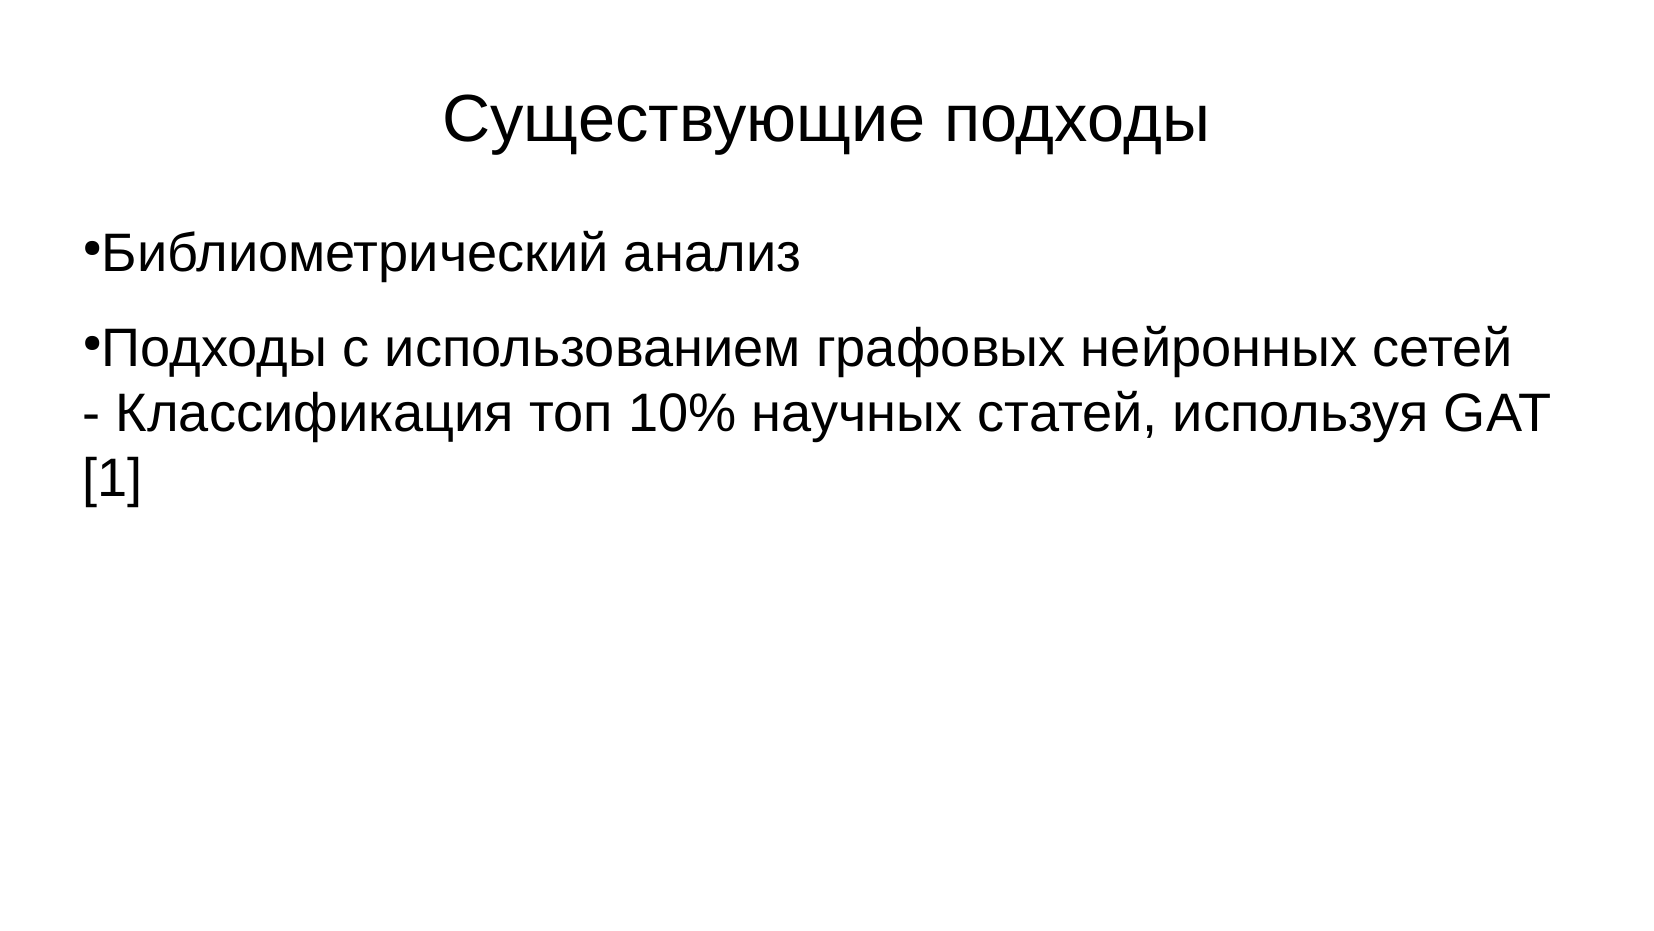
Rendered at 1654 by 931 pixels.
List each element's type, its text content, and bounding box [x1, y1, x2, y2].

title Существующие подходы [82, 37, 1571, 193]
list Библиометрический анализ Подходы с использованием графовых нейронных сетей - Классификация топ 10% научных статей, используя GAT [1] [82, 217, 1571, 758]
